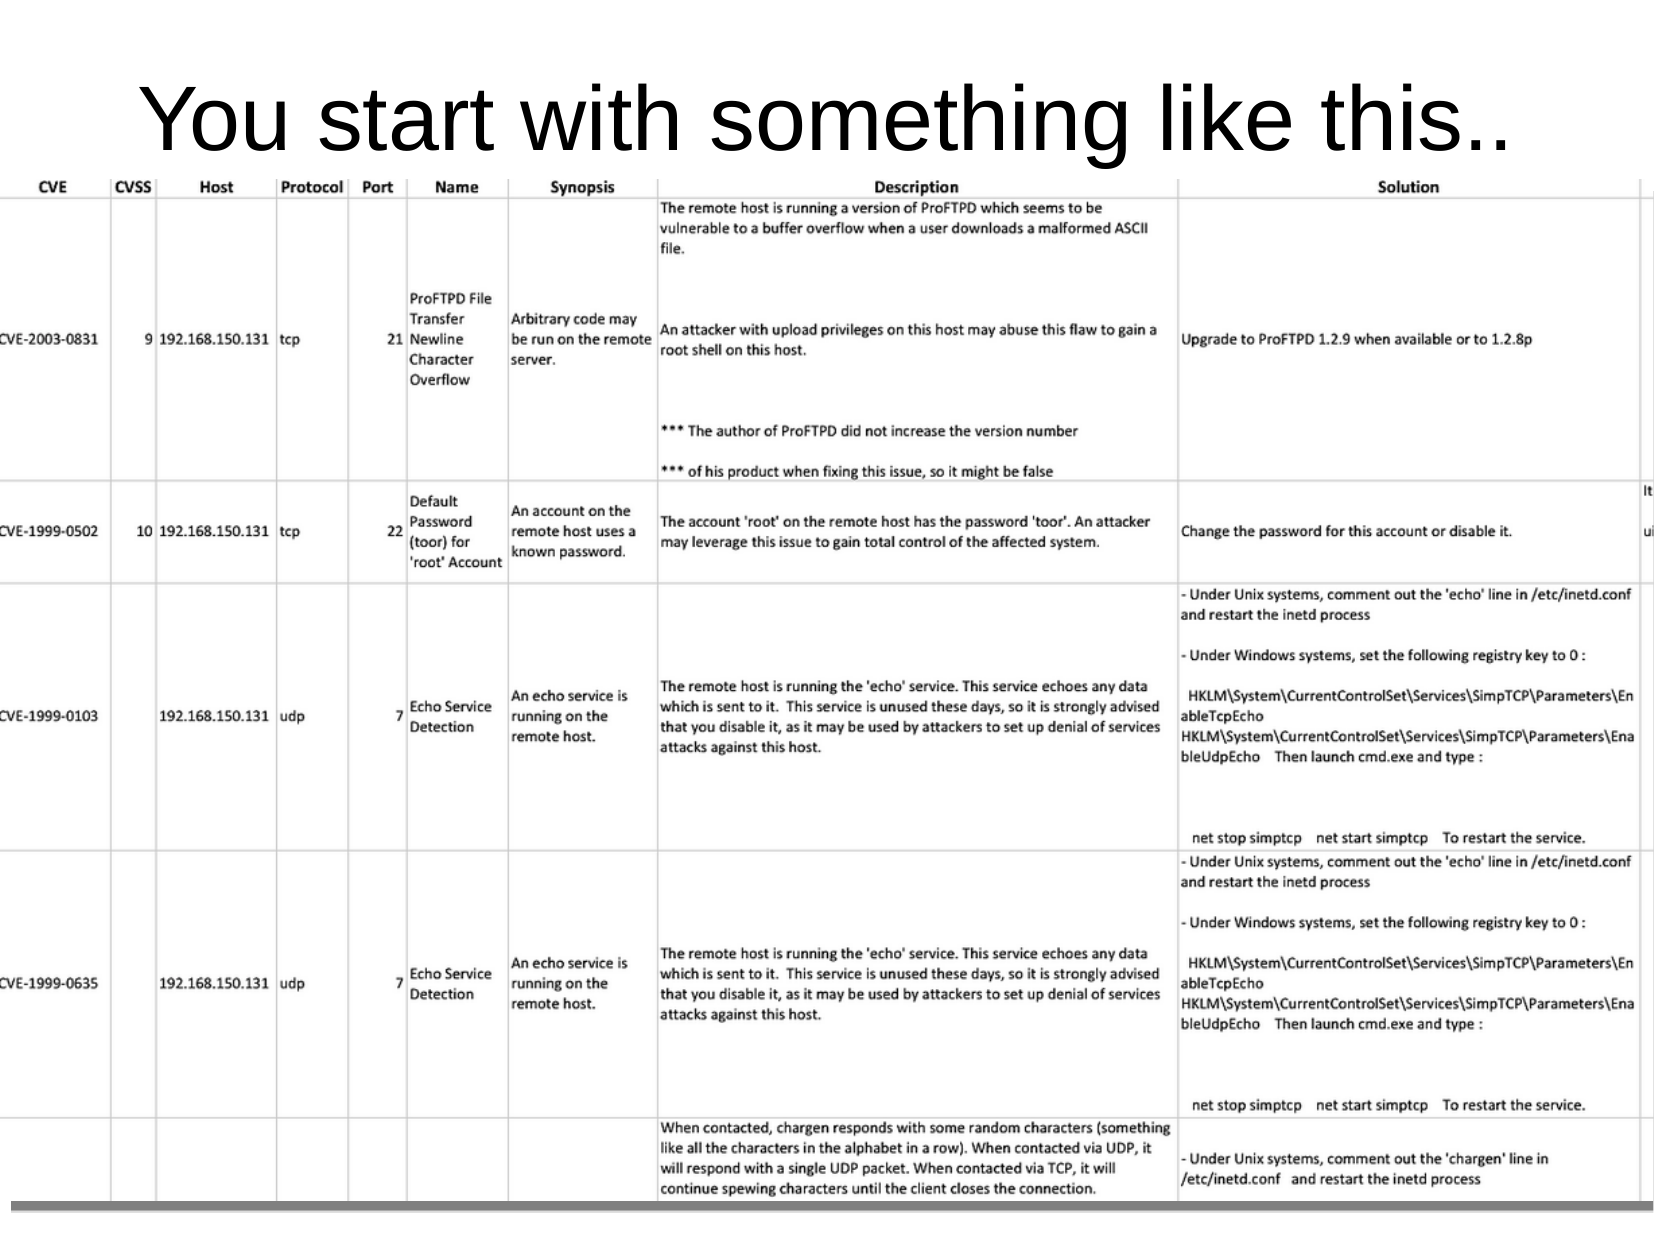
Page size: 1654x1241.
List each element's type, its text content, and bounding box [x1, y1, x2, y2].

title You start with something like this.. [82, 15, 1571, 179]
picture [0, 179, 1654, 1201]
